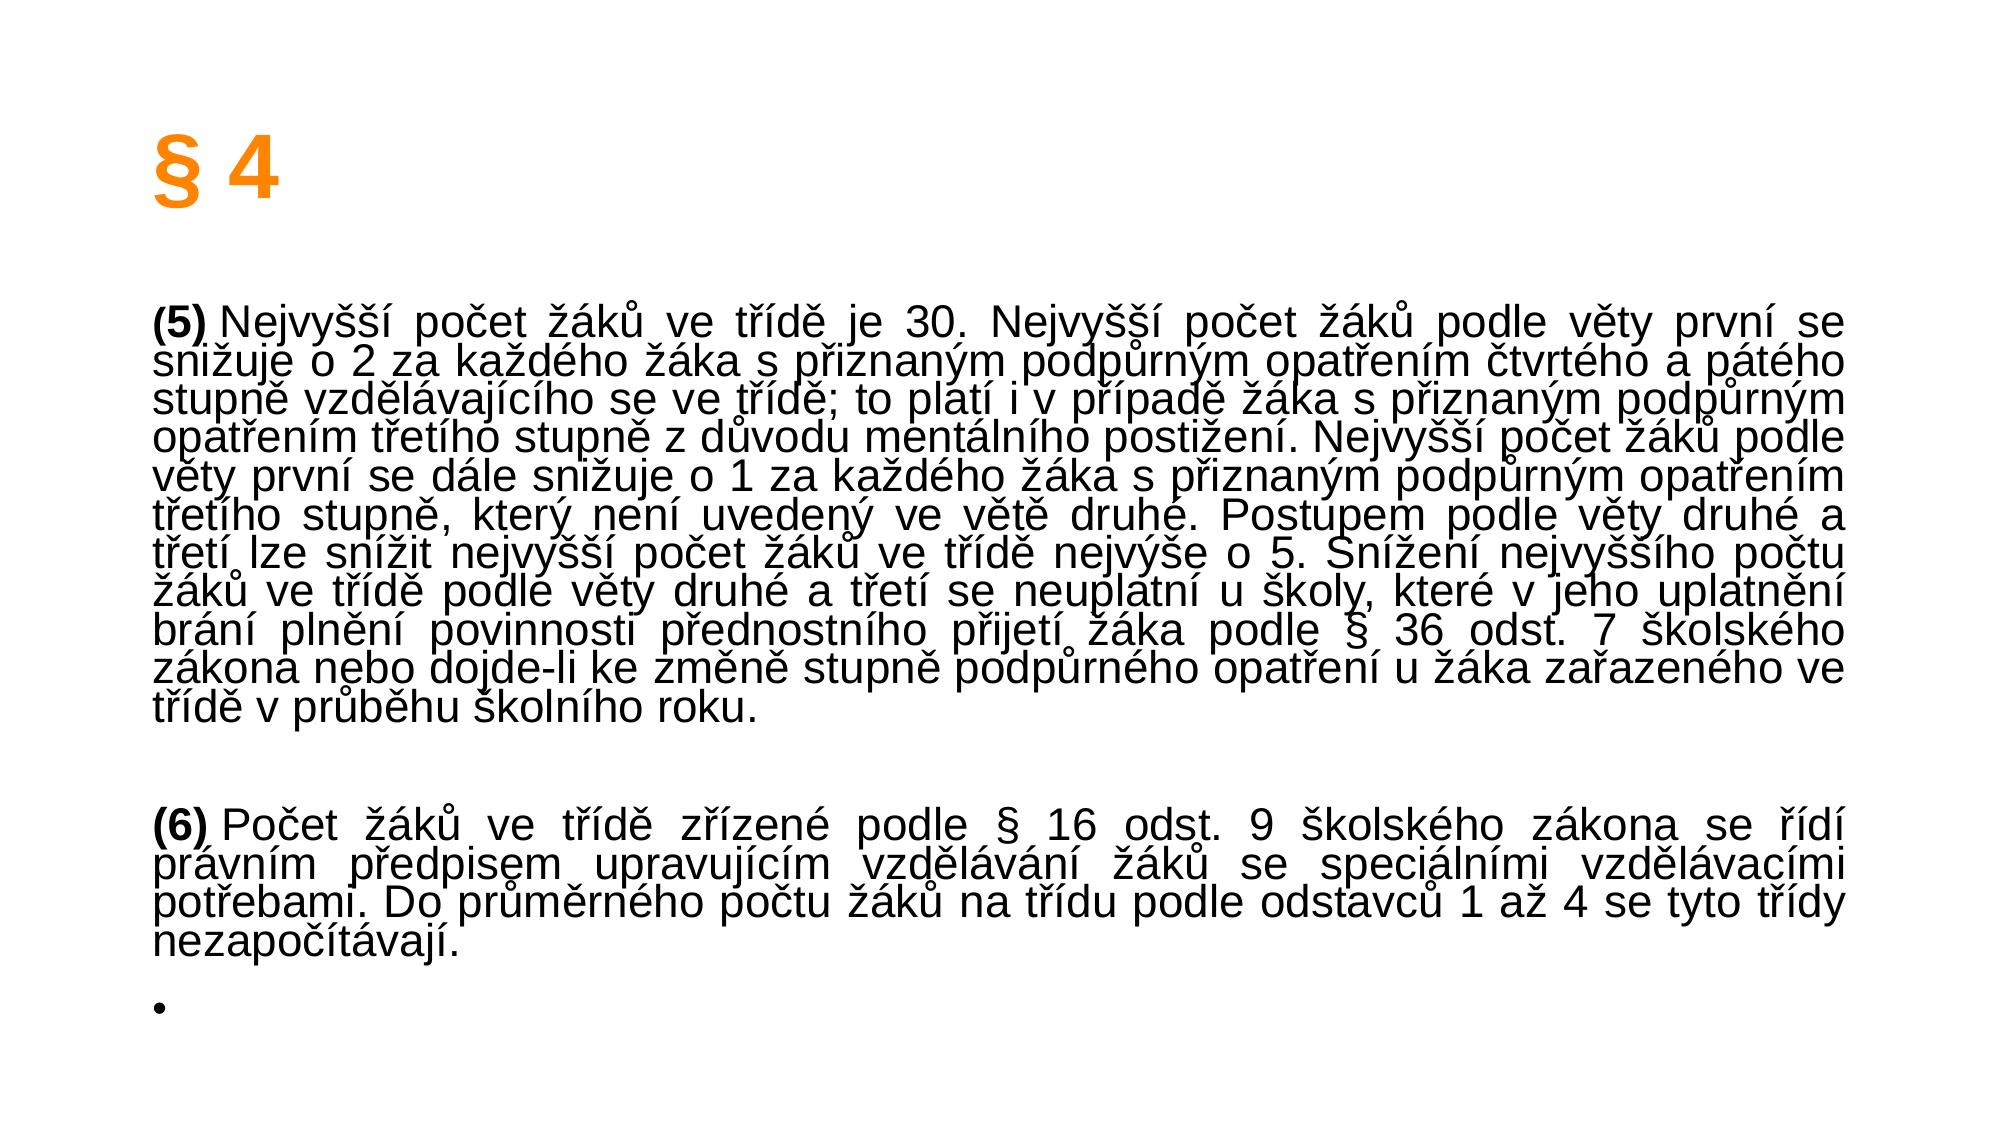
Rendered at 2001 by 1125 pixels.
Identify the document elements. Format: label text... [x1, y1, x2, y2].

list (5) Nejvyšší počet žáků ve třídě je 30. Nejvyšší počet žáků podle věty první se snižuje o 2 za každého žáka s přiznaným podpůrným opatřením čtvrtého a pátého stupně vzdělávajícího se ve třídě; to platí i v případě žáka s přiznaným podpůrným opatřením třetího stupně z důvodu mentálního postižení. Nejvyšší počet žáků podle věty první se dále snižuje o 1 za každého žáka s přiznaným podpůrným opatřením třetího stupně, který není uvedený ve větě druhé. Postupem podle věty druhé a třetí lze snížit nejvyšší počet žáků ve třídě nejvýše o 5. Snížení nejvyššího počtu žáků ve třídě podle věty druhé a třetí se neuplatní u školy, které v jeho uplatnění brání plnění povinnosti přednostního přijetí žáka podle § 36 odst. 7 školského zákona nebo dojde-li ke změně stupně podpůrného opatření u žáka zařazeného ve třídě v průběhu školního roku. (6) Počet žáků ve třídě zřízené podle § 16 odst. 9 školského zákona se řídí právním předpisem upravujícím vzdělávání žáků se speciálními vzdělávacími potřebami. Do průměrného počtu žáků na třídu podle odstavců 1 až 4 se tyto třídy nezapočítávají. [137, 299, 1863, 1014]
title § 4 [137, 59, 1863, 278]
